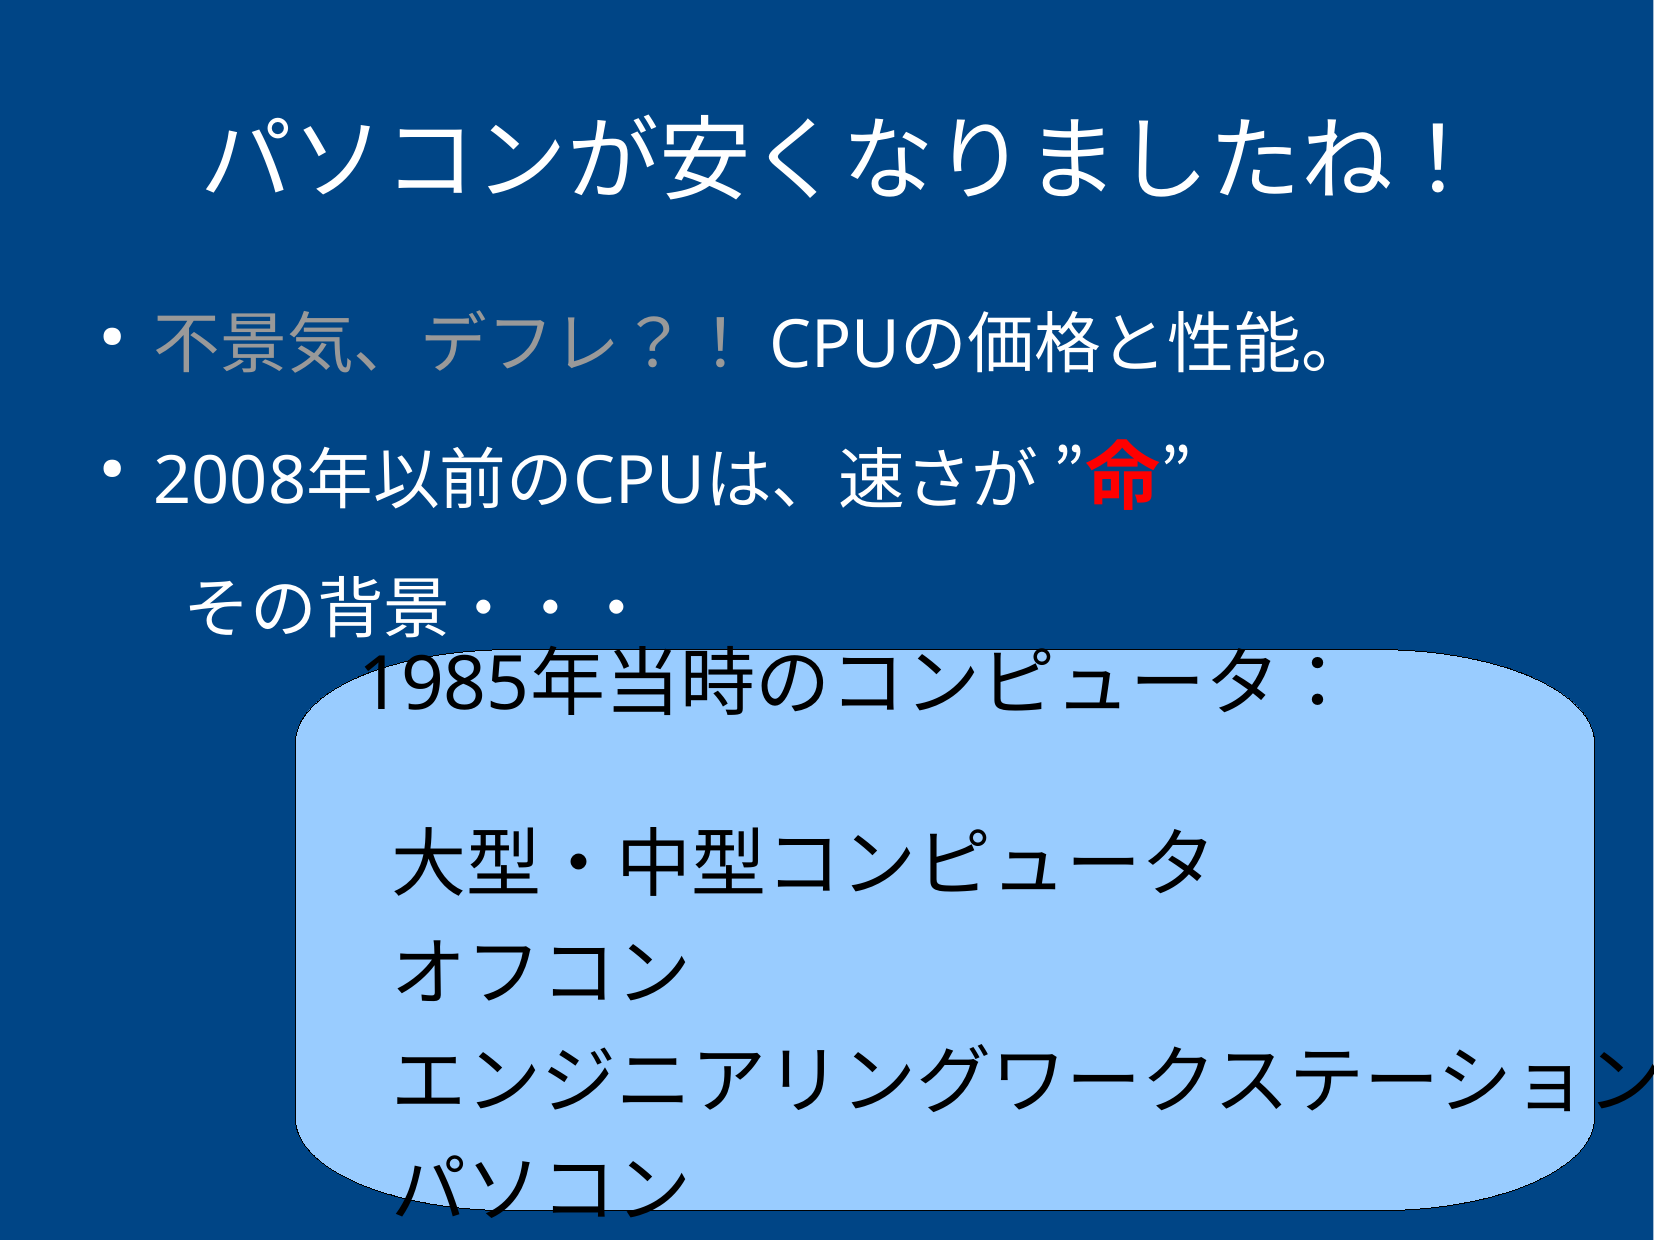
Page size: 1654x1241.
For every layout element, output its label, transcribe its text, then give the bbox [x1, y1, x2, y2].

title パソコンが安くなりましたね！ [82, 56, 1571, 250]
text_box 1985年当時のコンピュータ： 大型・中型コンピュータ オフコン エンジニアリングワークステーション パソコン [295, 649, 1595, 1211]
list 不景気、デフレ？！ CPUの価格と性能。 2008年以前のCPUは、速さが ”命” その背景・・・ [82, 290, 1565, 621]
